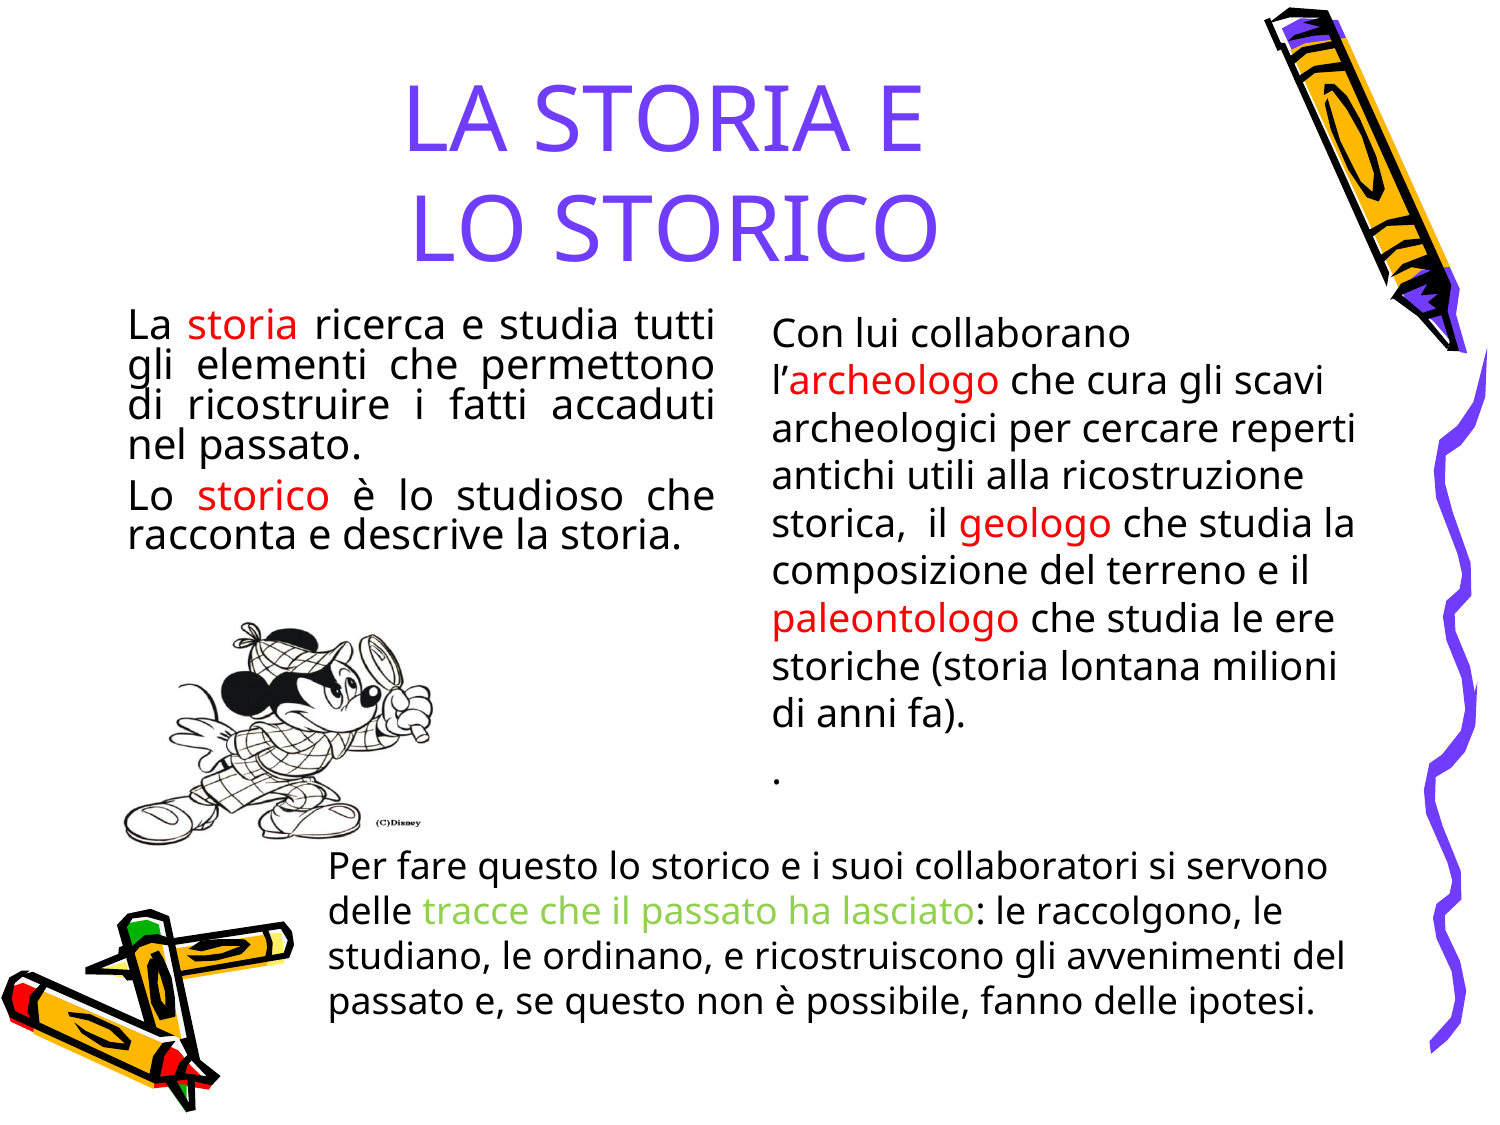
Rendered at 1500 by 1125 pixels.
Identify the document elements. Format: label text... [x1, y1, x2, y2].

list La storia ricerca e studia tutti gli elementi che permettono di ricostruire i fatti accaduti nel passato. Lo storico è lo studioso che racconta e descrive la storia. [112, 299, 732, 901]
list Con lui collaborano l’archeologo che cura gli scavi archeologici per cercare reperti antichi utili alla ricostruzione storica, il geologo che studia la composizione del terreno e il paleontologo che studia le ere storiche (storia lontana milioni di anni fa). . [756, 299, 1375, 823]
picture [123, 621, 439, 848]
text_box Per fare questo lo storico e i suoi collaboratori si servono delle tracce che il passato ha lasciato: le raccolgono, le studiano, le ordinano, e ricostruiscono gli avvenimenti del passato e, se questo non è possibile, fanno delle ipotesi. [312, 834, 1388, 1030]
title LA STORIA E LO STORICO [112, 24, 1240, 288]
